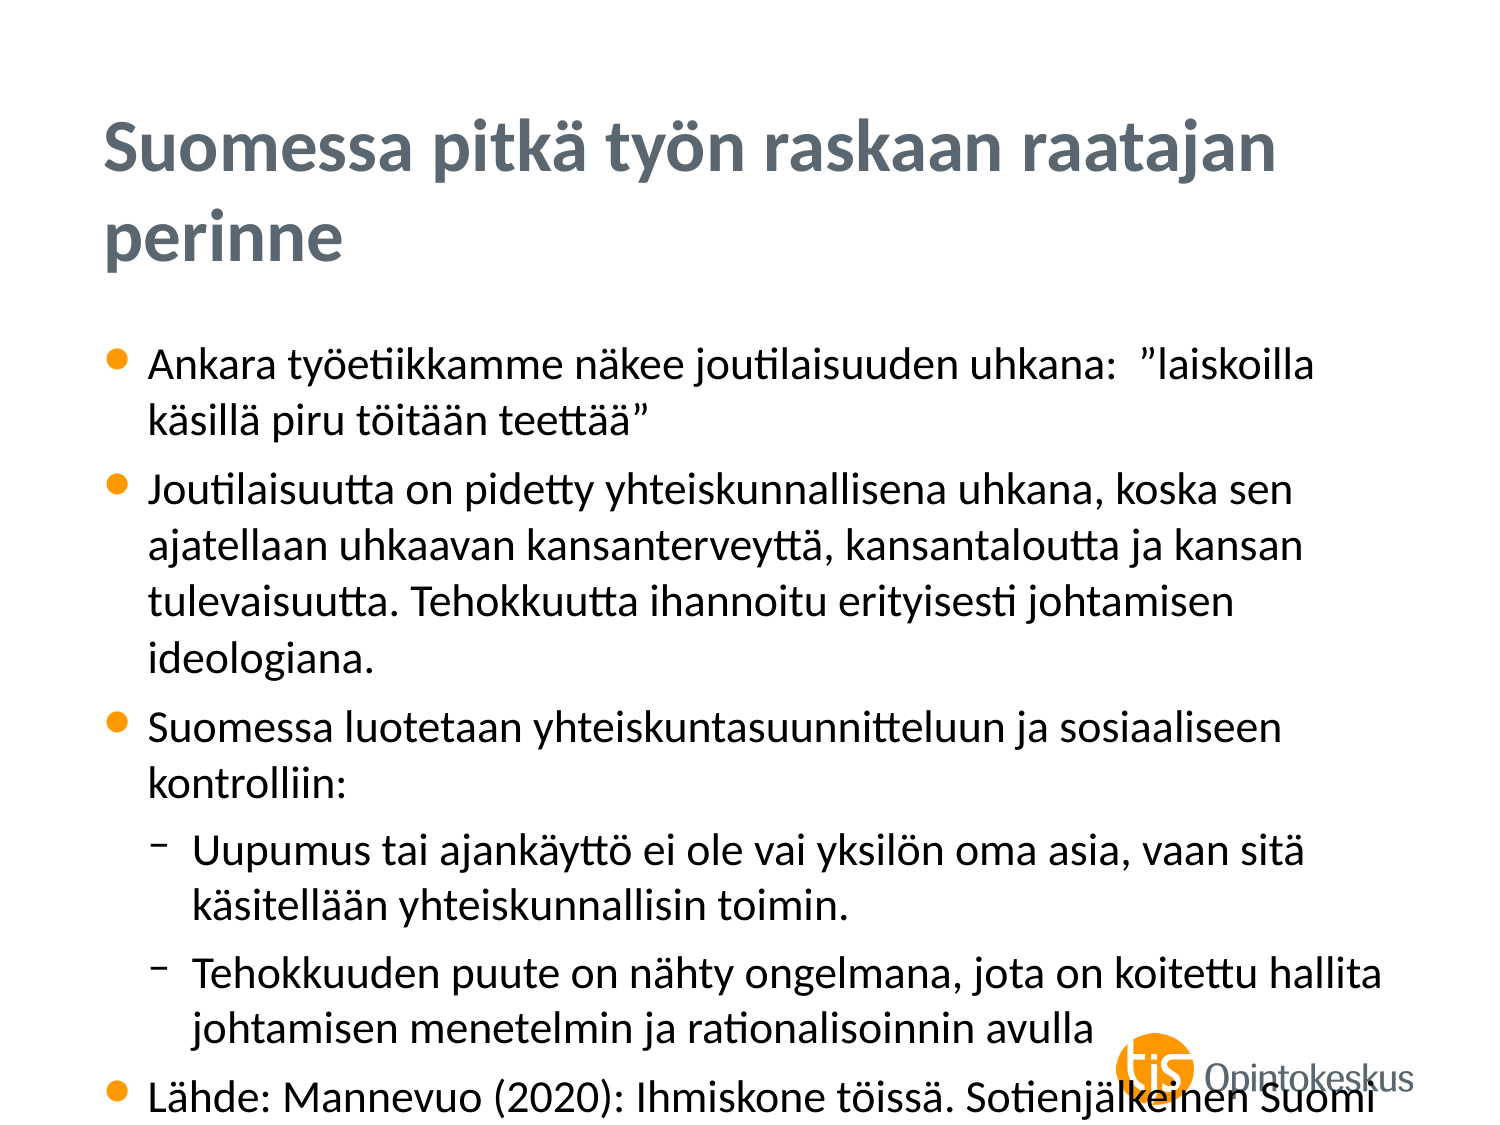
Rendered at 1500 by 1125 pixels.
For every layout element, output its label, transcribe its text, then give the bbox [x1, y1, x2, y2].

picture [1349, 1093, 1359, 1105]
picture [1116, 1033, 1413, 1105]
title Suomessa pitkä työn raskaan raatajan perinne [88, 88, 1412, 266]
picture [1151, 1093, 1163, 1099]
picture [1186, 1093, 1196, 1105]
picture [1310, 1093, 1322, 1105]
picture [1232, 1093, 1242, 1105]
picture [1209, 1093, 1221, 1099]
list Ankara työetiikkamme näkee joutilaisuuden uhkana: ”laiskoilla käsillä piru töitään teettää” Joutilaisuutta on pidetty yhteiskunnallisena uhkana, koska sen ajatellaan uhkaavan kansanterveyttä, kansantaloutta ja kansan tulevaisuutta. Tehokkuutta ihannoitu erityisesti johtamisen ideologiana. Suomessa luotetaan yhteiskuntasuunnitteluun ja sosiaaliseen kontrolliin: Uupumus tai ajankäyttö ei ole vai yksilön oma asia, vaan sitä käsitellään yhteiskunnallisin toimin. Tehokkuuden puute on nähty ongelmana, jota on koitettu hallita johtamisen menetelmin ja rationalisoinnin avulla Lähde: Mannevuo (2020): Ihmiskone töissä. Sotienjälkeinen Suomi tehokkuutta tavoittelemassa. Gaudeamus. [88, 324, 1412, 1050]
picture [1336, 1093, 1345, 1105]
